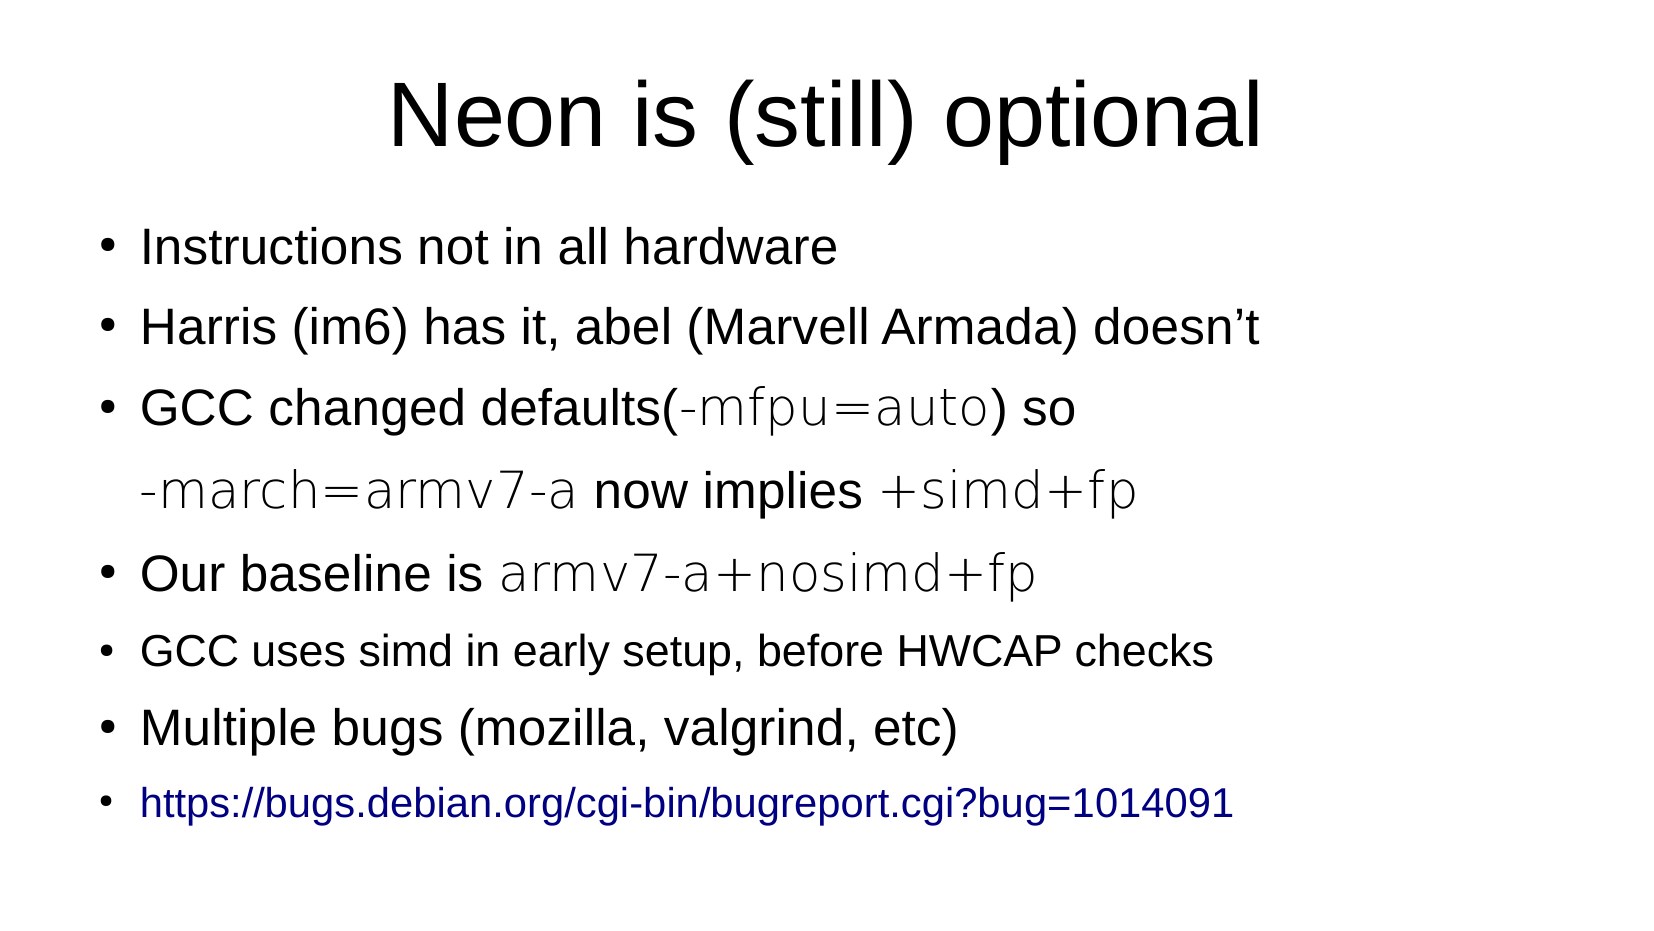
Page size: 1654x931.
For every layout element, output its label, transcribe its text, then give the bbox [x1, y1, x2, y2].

list Instructions not in all hardware Harris (im6) has it, abel (Marvell Armada) doesn’t GCC changed defaults(-mfpu=auto) so -march=armv7-a now implies +simd+fp Our baseline is armv7-a+nosimd+fp GCC uses simd in early setup, before HWCAP checks Multiple bugs (mozilla, valgrind, etc) https://bugs.debian.org/cgi-bin/bugreport.cgi?bug=1014091 [85, 217, 1574, 827]
title Neon is (still) optional [82, 37, 1571, 193]
